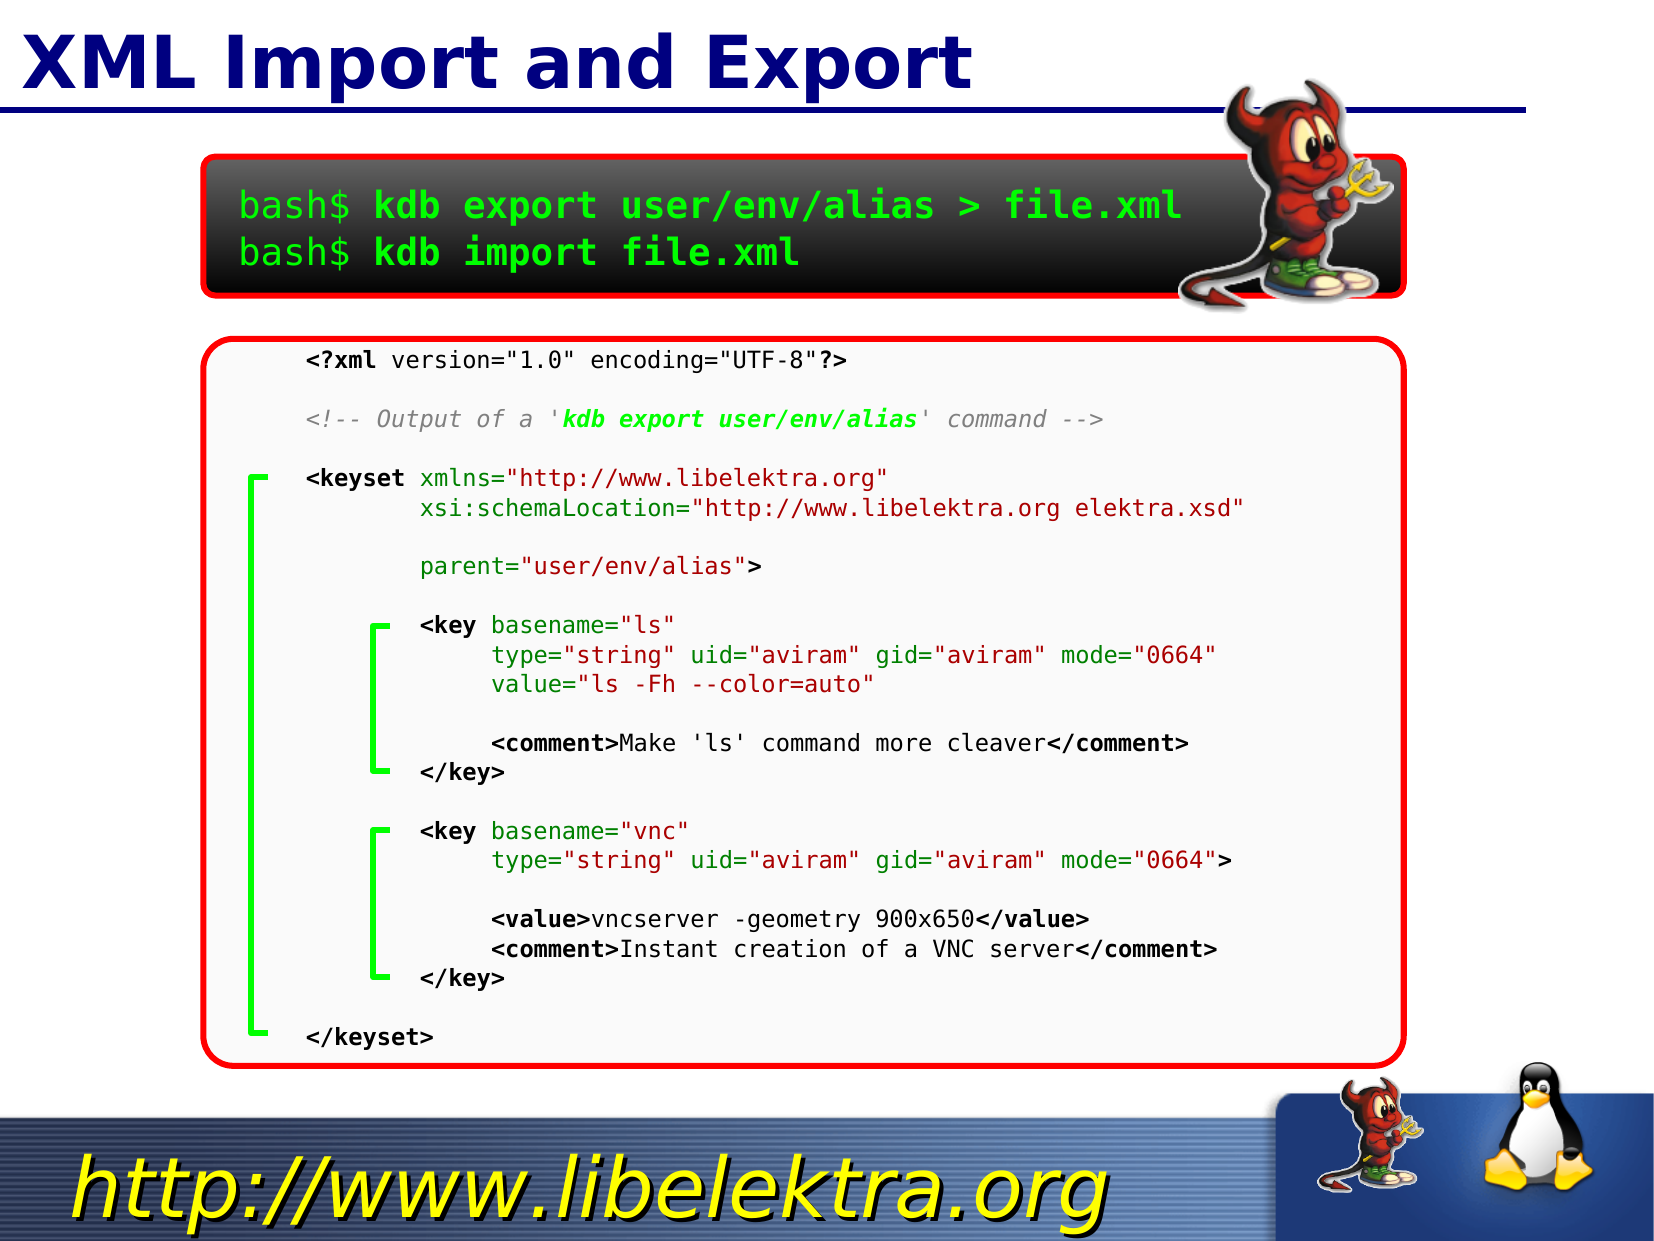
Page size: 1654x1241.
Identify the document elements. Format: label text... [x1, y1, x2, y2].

picture [0, 1061, 1654, 1241]
text_box [1394, 157, 1404, 296]
text_box XML Import and Export [21, 14, 1611, 111]
text_box bash$ kdb export user/env/alias > file.xml bash$ kdb import file.xml [238, 181, 1178, 272]
text_box [203, 338, 1404, 1066]
text_box <?xml version="1.0" encoding="UTF-8"?> <!-- Output of a 'kdb export user/env/alias' command --> <keyset xmlns="http://www.libelektra.org" xsi:schemaLocation="http://www.libelektra.org elektra.xsd" parent="user/env/alias"> <key basename="ls" type="string" uid="aviram" gid="aviram" mode="0664" value="ls -Fh --color=auto" <comment>Make 'ls' command more cleaver</comment> </key> <key basename="vnc" type="string" uid="aviram" gid="aviram" mode="0664"> <value>vncserver -geometry 900x650</value> <comment>Instant creation of a VNC server</comment> </key> </keyset> [305, 345, 1400, 1050]
picture [1178, 77, 1394, 314]
text_box [203, 156, 1178, 296]
